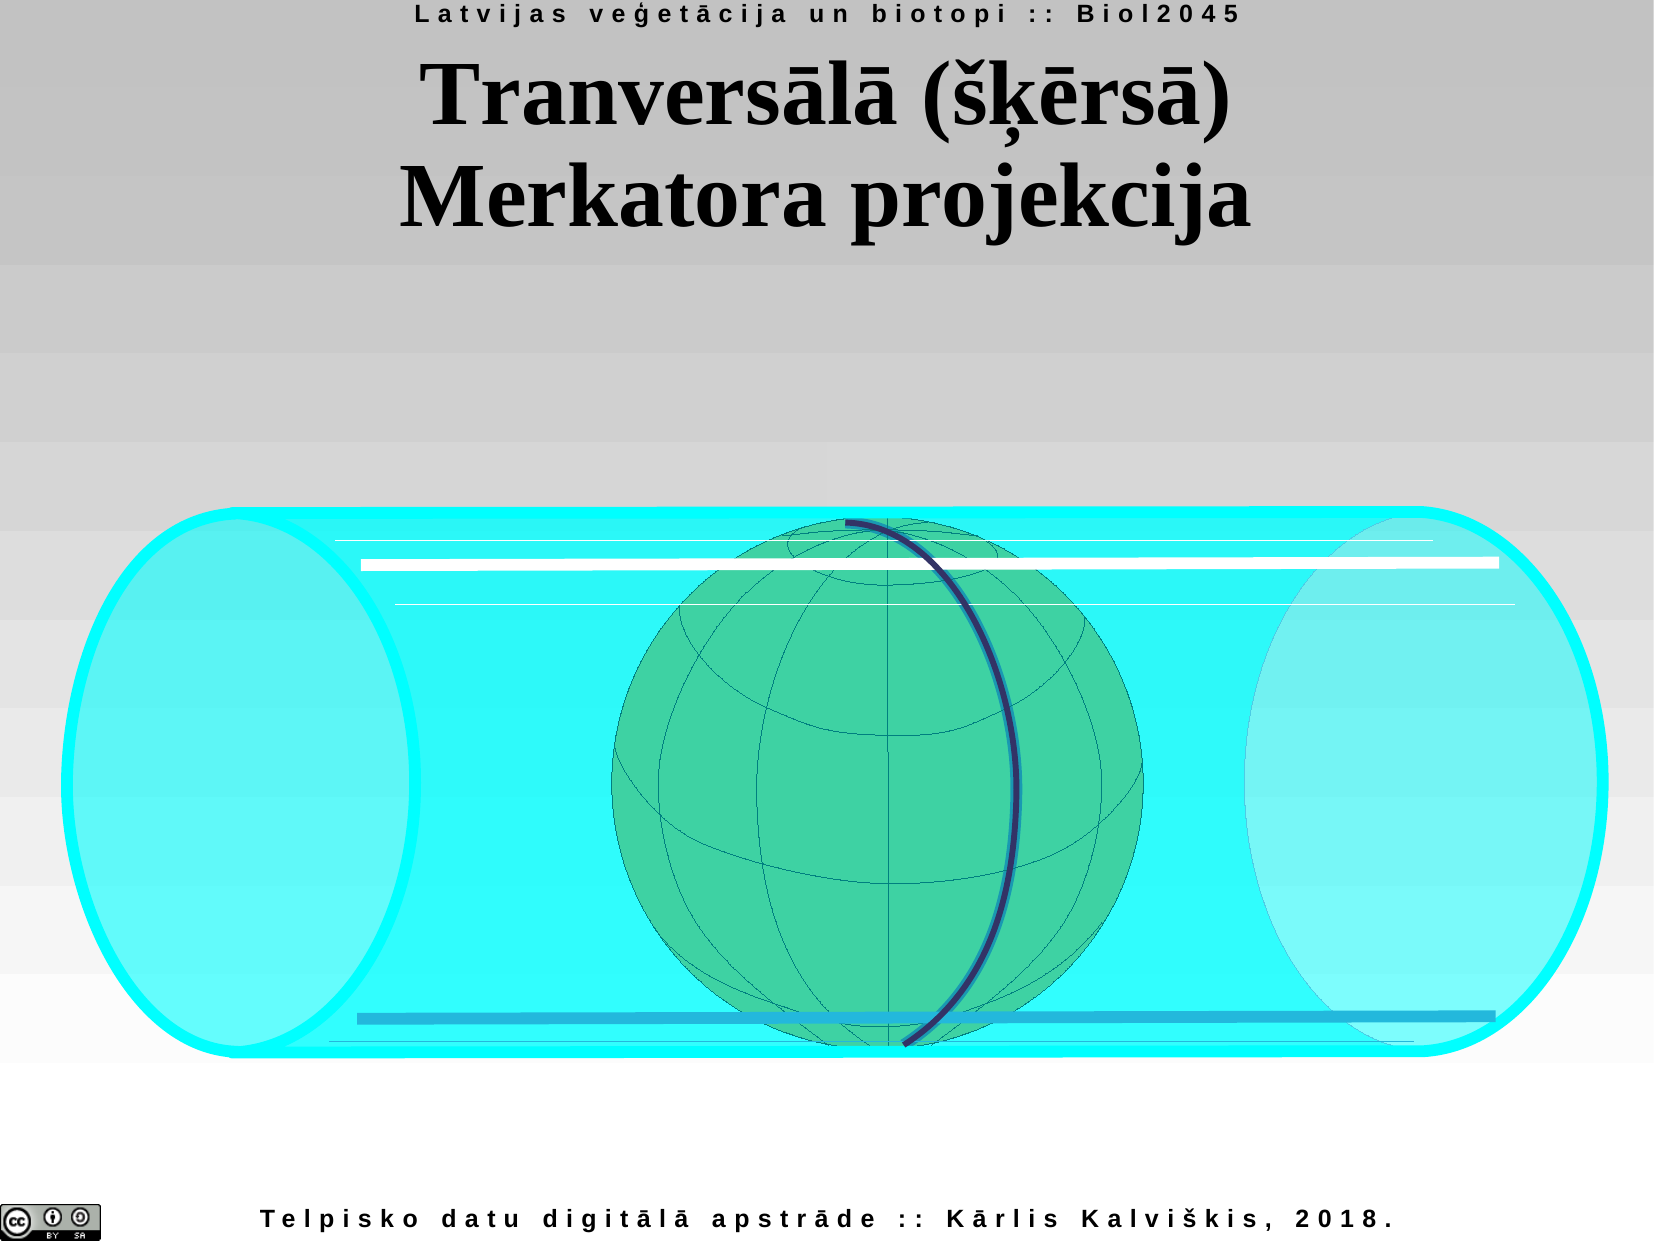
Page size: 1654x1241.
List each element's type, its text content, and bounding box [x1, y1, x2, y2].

title Tranversālā (šķērsā) Merkatora projekcija [0, 1, 1654, 287]
text_box [67, 512, 1603, 1053]
picture [0, 287, 1654, 1241]
